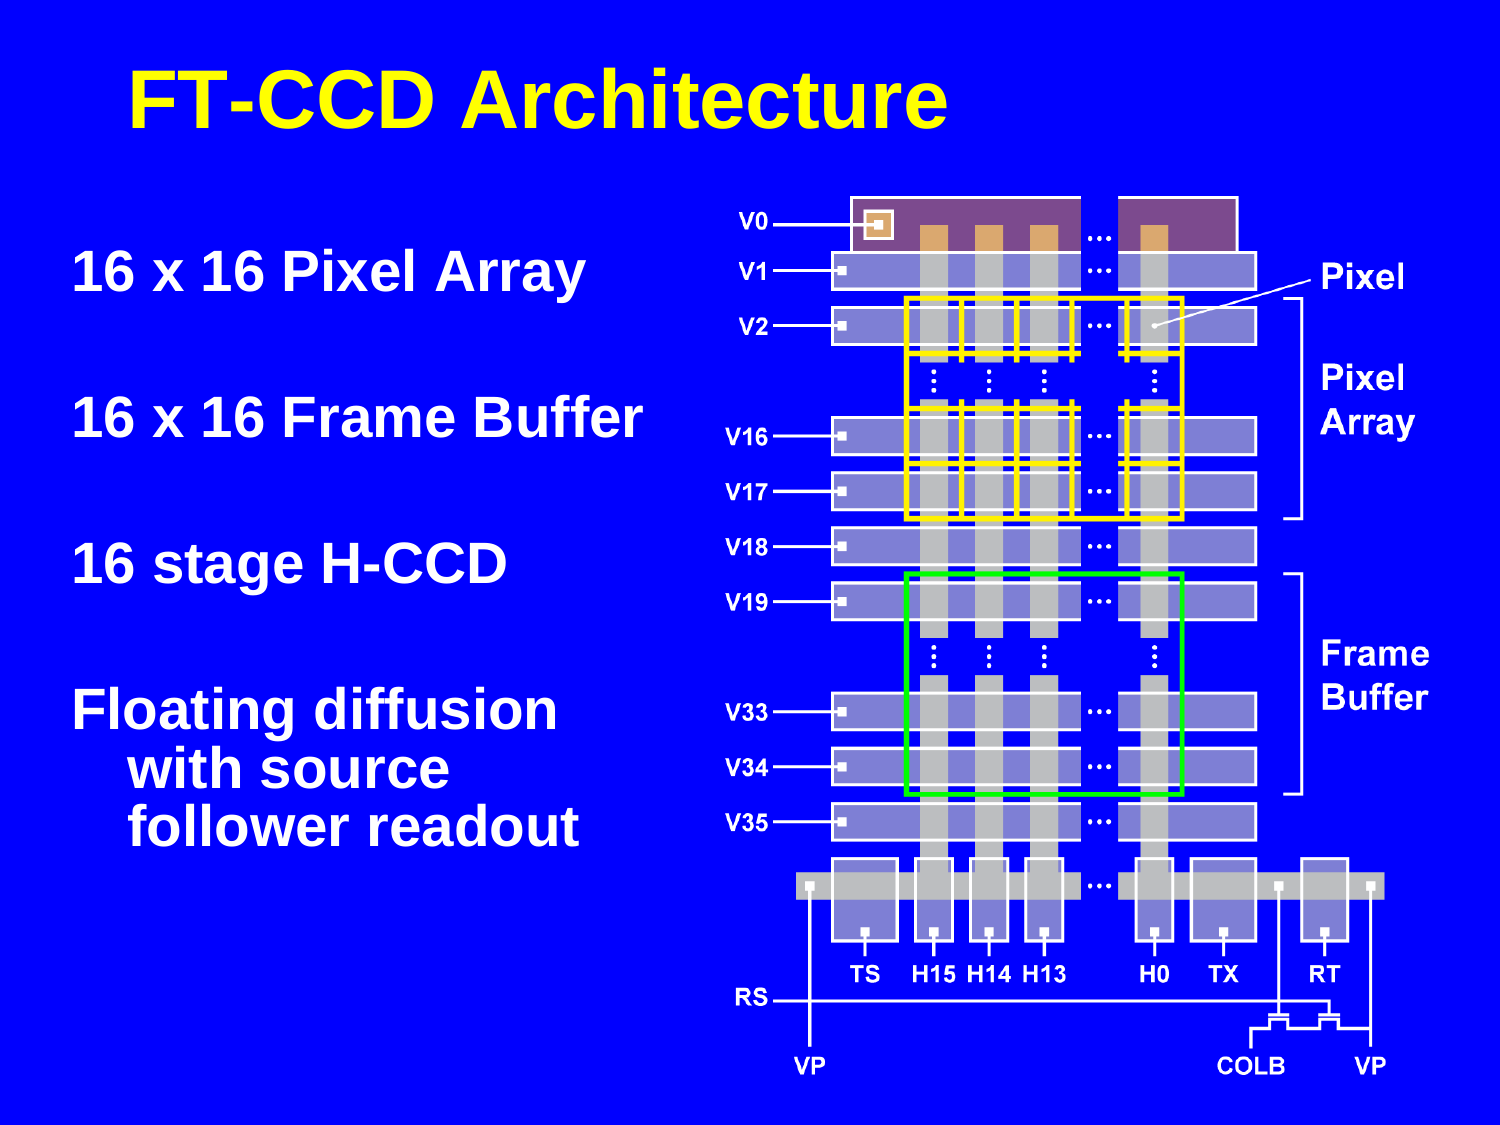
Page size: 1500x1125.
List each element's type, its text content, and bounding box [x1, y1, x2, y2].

list 16 x 16 Pixel Array 16 x 16 Frame Buffer 16 stage H-CCD Floating diffusion with source follower readout [56, 237, 682, 1000]
title FT-CCD Architecture [112, 37, 1388, 163]
picture [713, 174, 1435, 1092]
